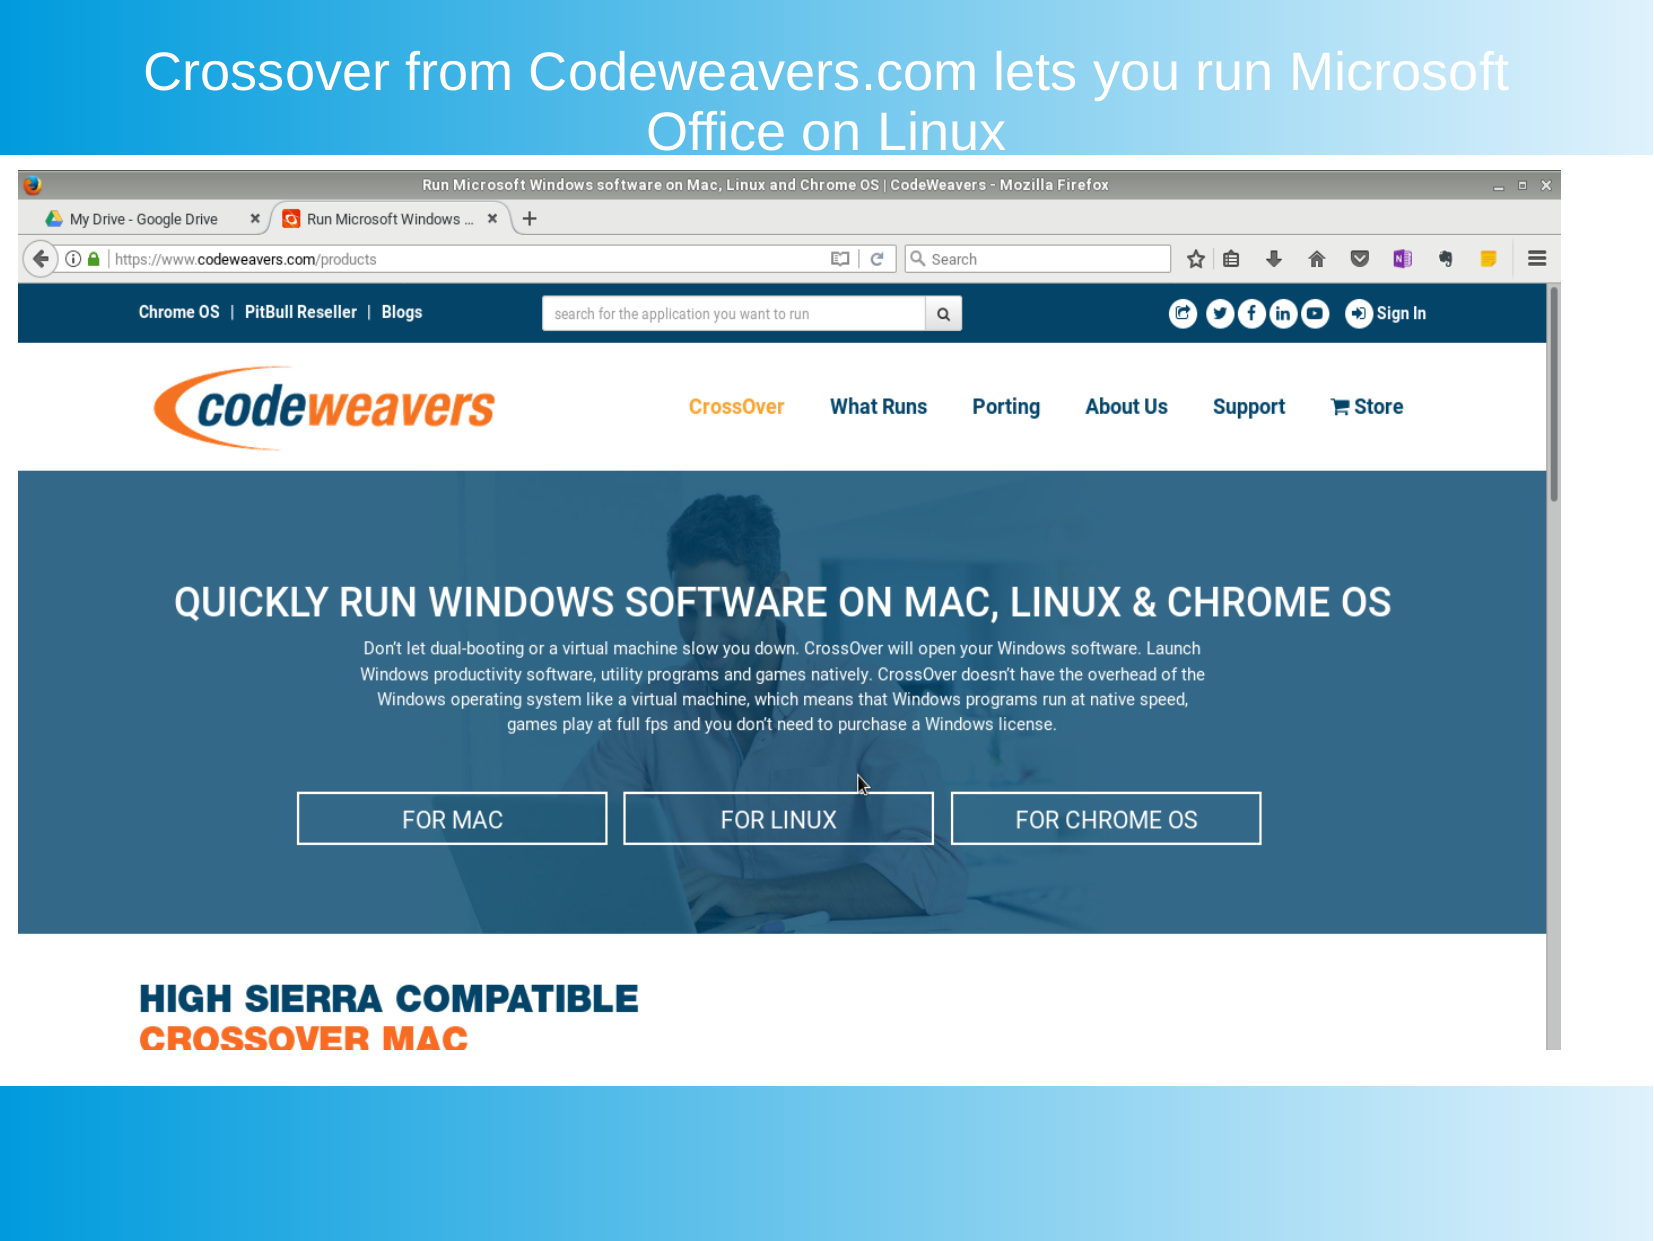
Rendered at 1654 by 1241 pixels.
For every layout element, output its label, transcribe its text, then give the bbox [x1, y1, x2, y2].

title Crossover from Codeweavers.com lets you run Microsoft Office on Linux [82, 41, 1571, 163]
picture [18, 170, 1561, 1051]
